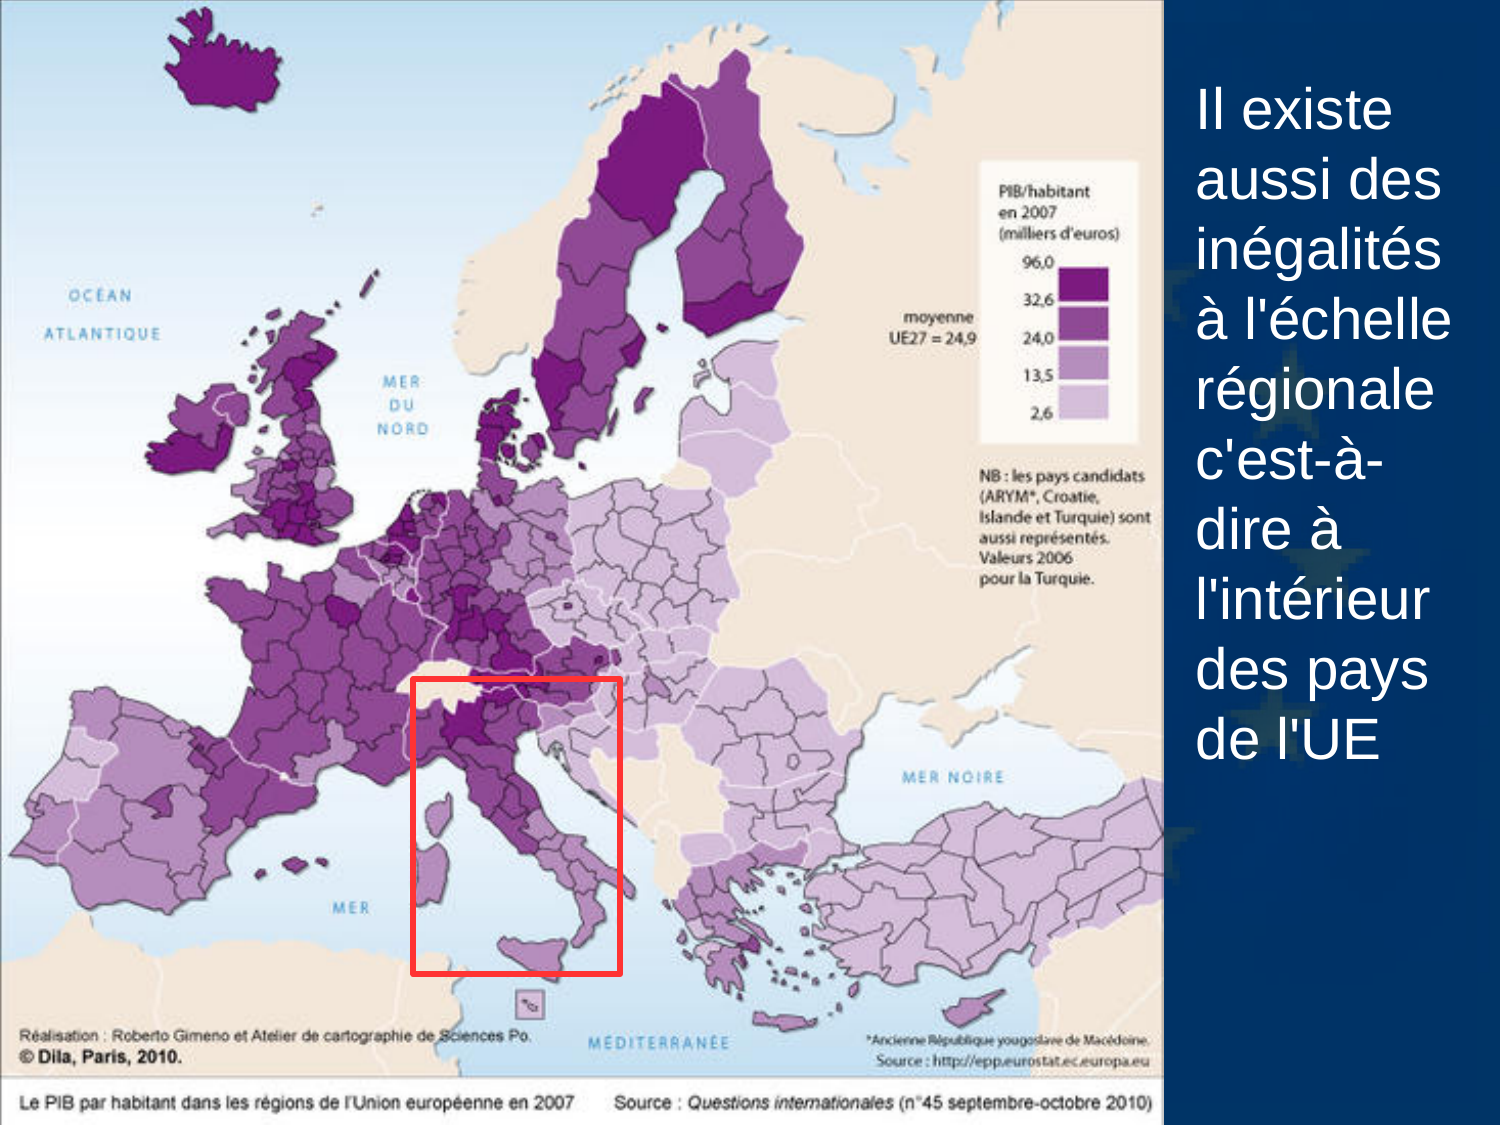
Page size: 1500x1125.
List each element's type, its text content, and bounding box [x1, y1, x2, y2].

picture [1164, 0, 1500, 1125]
text_box Il existe aussi des inégalités à l'échelle régionale c'est-à-dire à l'intérieur des pays de l'UE [1181, 64, 1477, 919]
text_box [0, 0, 1164, 1125]
